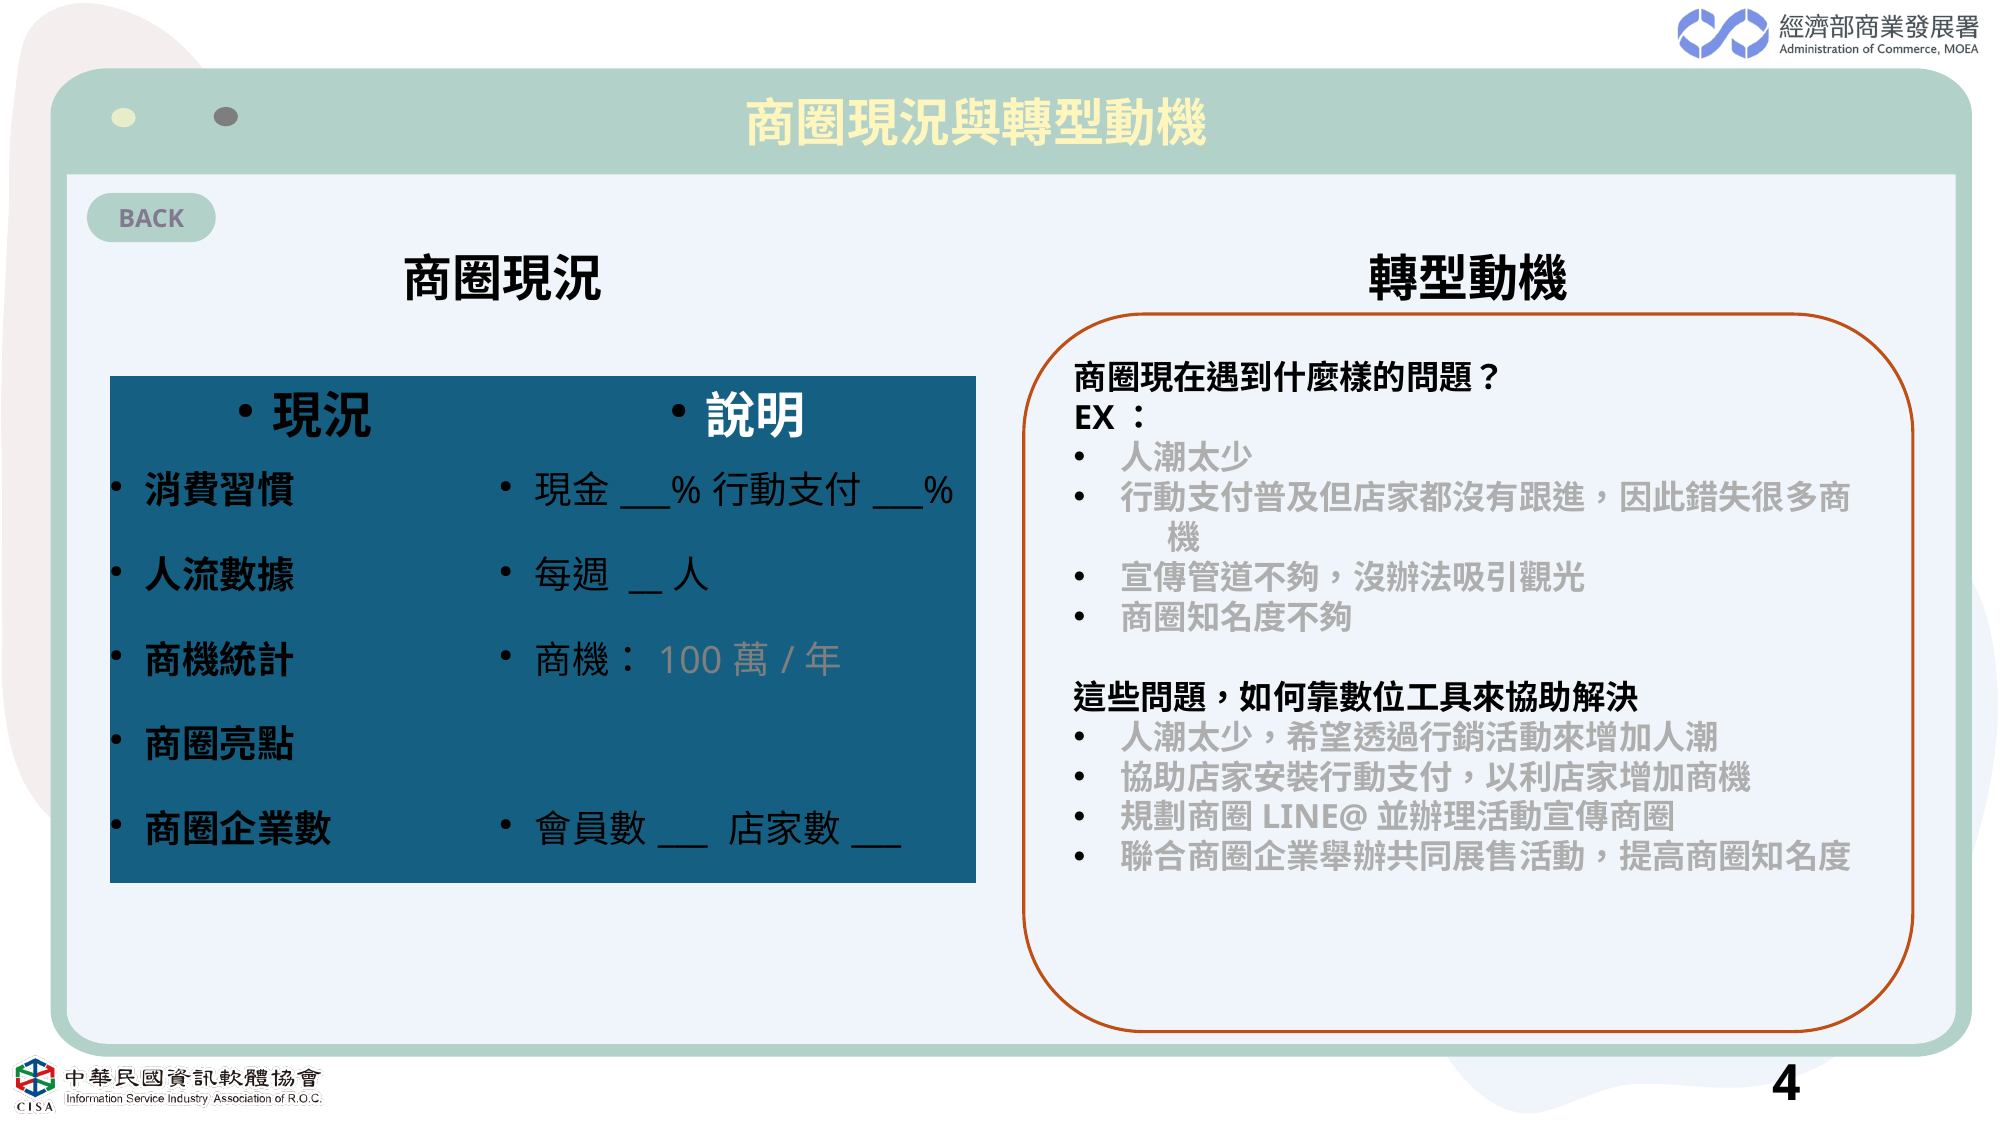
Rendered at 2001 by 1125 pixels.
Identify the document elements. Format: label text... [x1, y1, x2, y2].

text_box BACK [86, 183, 216, 247]
text_box 商圈現在遇到什麼樣的問題？ EX： 人潮太少 行動支付普及但店家都沒有跟進，因此錯失很多商機 宣傳管道不夠，沒辦法吸引觀光 商圈知名度不夠 這些問題，如何靠數位工具來協助解決 人潮太少，希望透過行銷活動來增加人潮 協助店家安裝行動支付，以利店家增加商機 規劃商圈LINE@並辦理活動宣傳商圈 聯合商圈企業舉辦共同展售活動，提高商圈知名度 [1023, 314, 1913, 1032]
table_cell 會員數___ 店家數___ [499, 799, 976, 883]
table_cell 商圈亮點 [110, 714, 499, 799]
table_cell 現金___%行動支付___% [499, 461, 976, 545]
table_cell 商機統計 [110, 630, 499, 714]
table_cell [499, 714, 976, 799]
table_header 現況 [110, 376, 499, 461]
table_cell 商圈企業數 [110, 799, 499, 883]
table_cell 每週 __人 [499, 545, 976, 630]
text_box 轉型動機 [1244, 246, 1692, 308]
table_header 說明 [499, 376, 976, 461]
table_cell 消費習慣 [110, 461, 499, 545]
text_box 商圈現況與轉型動機 [636, 80, 1317, 149]
table_cell 商機：100萬/年 [499, 630, 976, 714]
table_cell 人流數據 [110, 545, 499, 630]
text_box 商圈現況 [279, 246, 727, 308]
text_box [50, 68, 1972, 1057]
